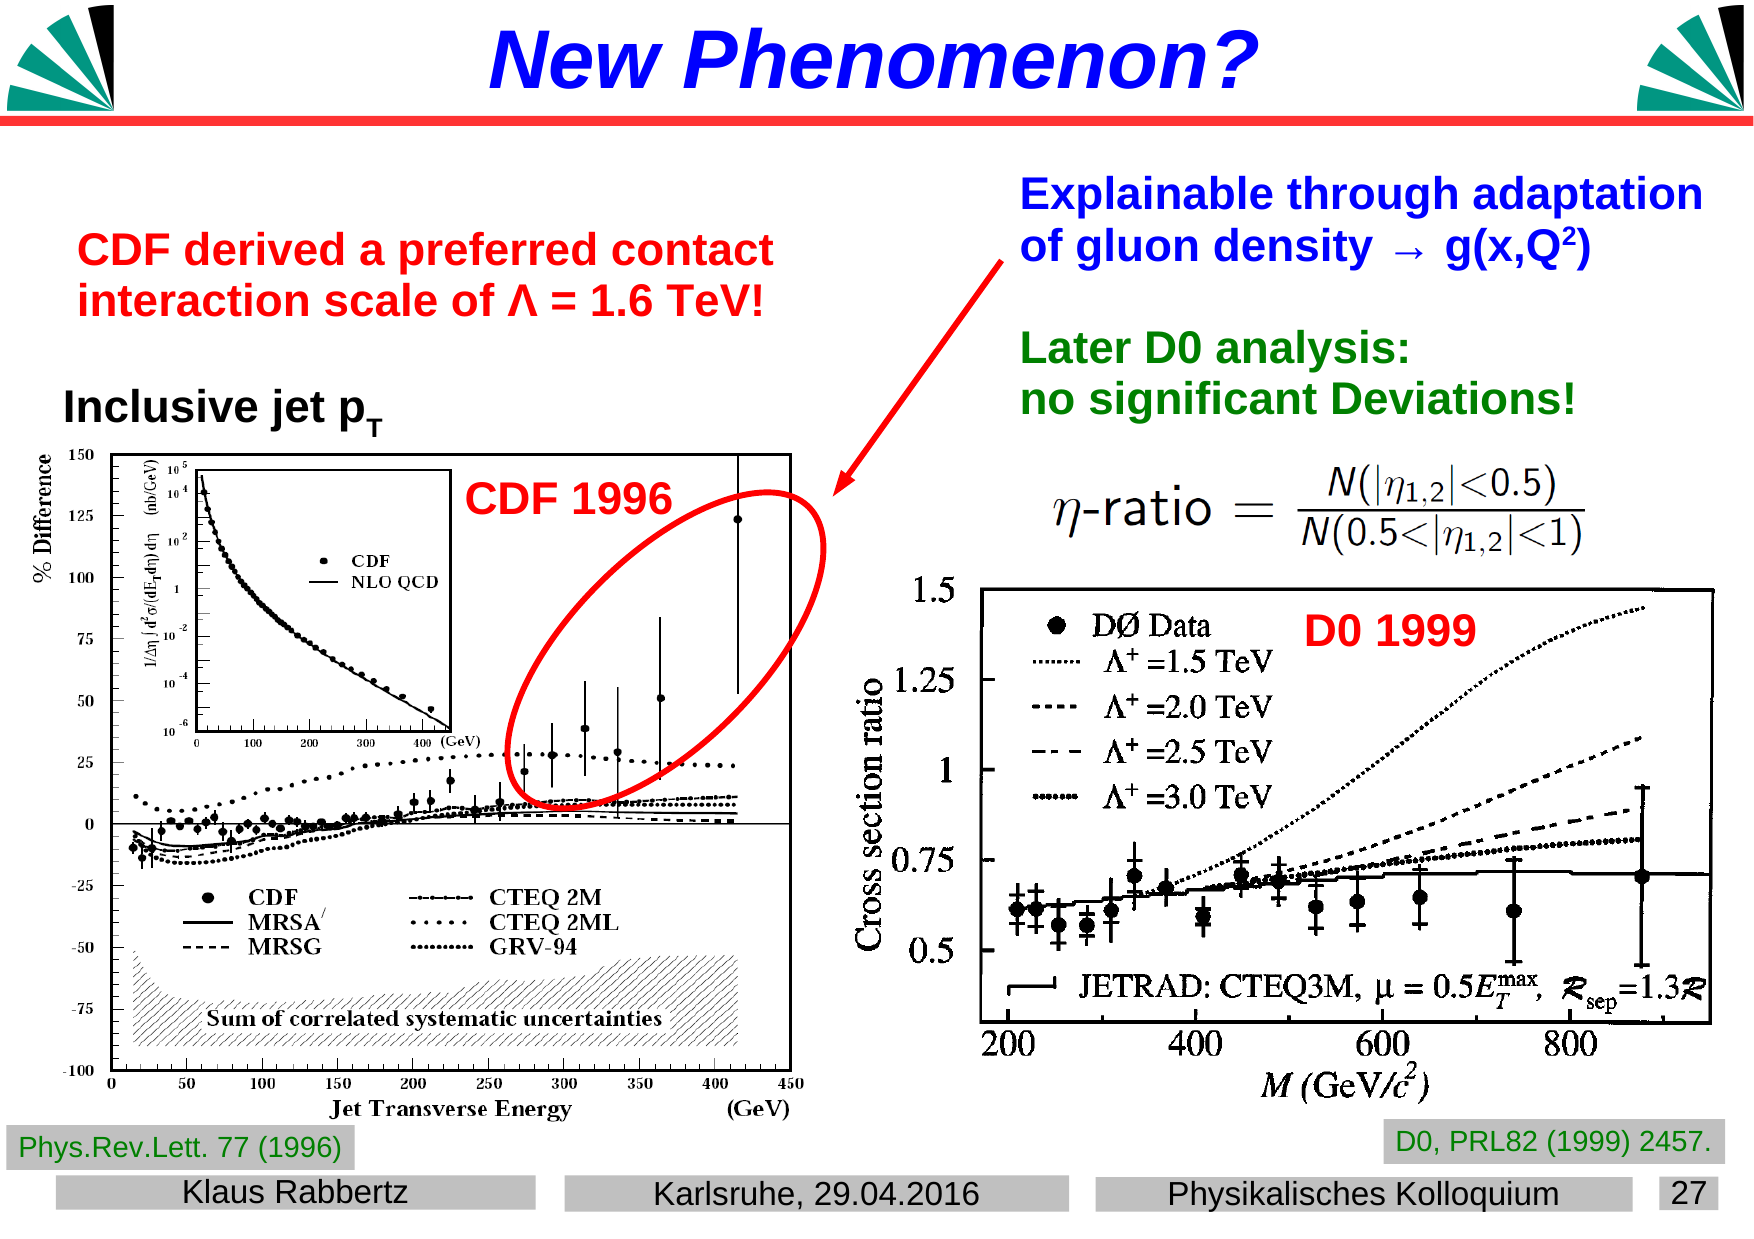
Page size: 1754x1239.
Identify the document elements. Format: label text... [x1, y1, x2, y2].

text_box CDF derived a preferred contact interaction scale of Λ = 1.6 TeV! [64, 217, 786, 333]
title New Phenomenon? [120, 10, 1629, 110]
text_box Phys.Rev.Lett. 77 (1996) [6, 1125, 352, 1170]
text_box D0 1999 [1292, 598, 1490, 663]
text_box Explainable through adaptation of gluon density → g(x,Q2) Later D0 analysis: no significant Deviations! [1007, 162, 1717, 431]
text_box CDF 1996 [452, 466, 686, 531]
picture [7, 5, 114, 112]
text_box Inclusive jet pT [51, 375, 394, 450]
picture [846, 564, 1727, 1104]
picture [26, 440, 810, 1128]
text_box D0, PRL82 (1999) 2457. [1383, 1119, 1726, 1164]
picture [511, 496, 810, 805]
picture [1637, 5, 1744, 112]
picture [1048, 460, 1588, 561]
